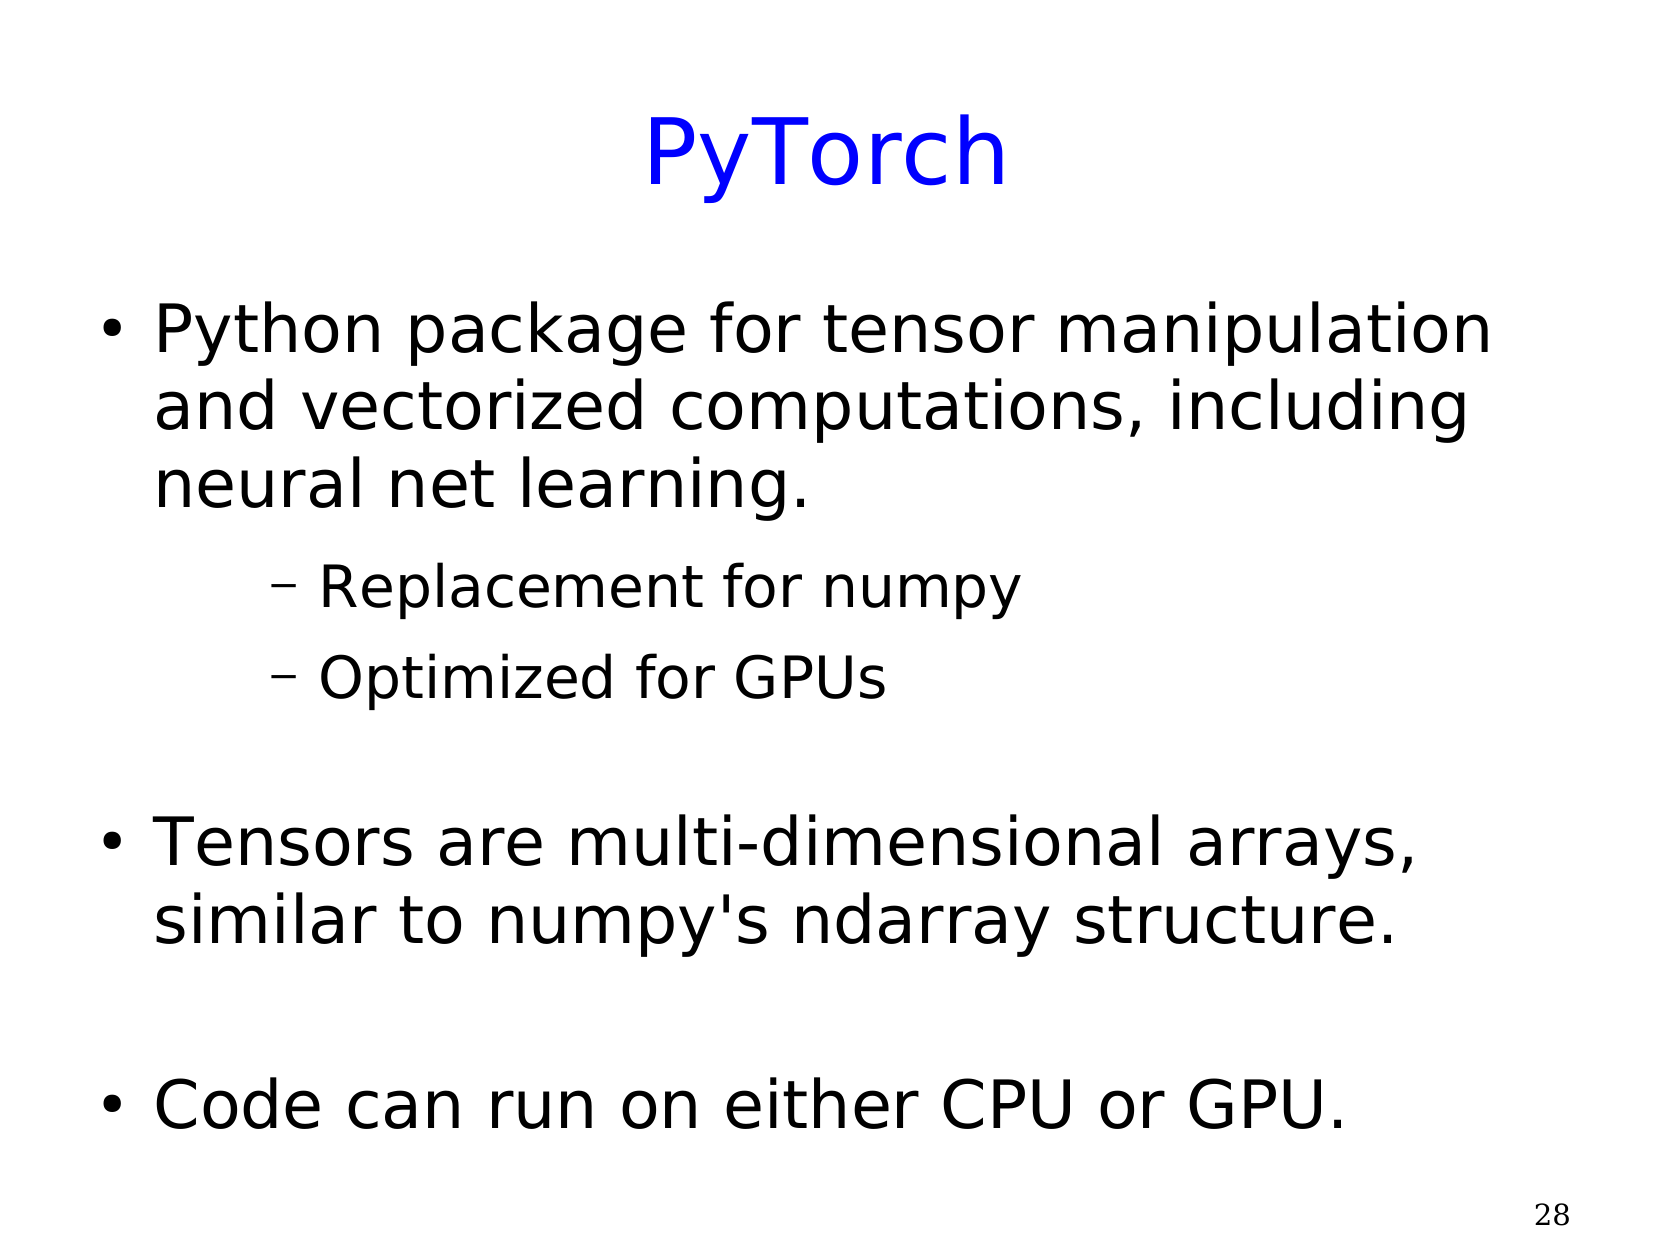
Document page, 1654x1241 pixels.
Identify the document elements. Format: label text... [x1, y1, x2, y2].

list Python package for tensor manipulation and vectorized computations, including neural net learning. Replacement for numpy Optimized for GPUs Tensors are multi-dimensional arrays, similar to numpy's ndarray structure. Code can run on either CPU or GPU. [82, 290, 1571, 1145]
title PyTorch [82, 49, 1571, 257]
